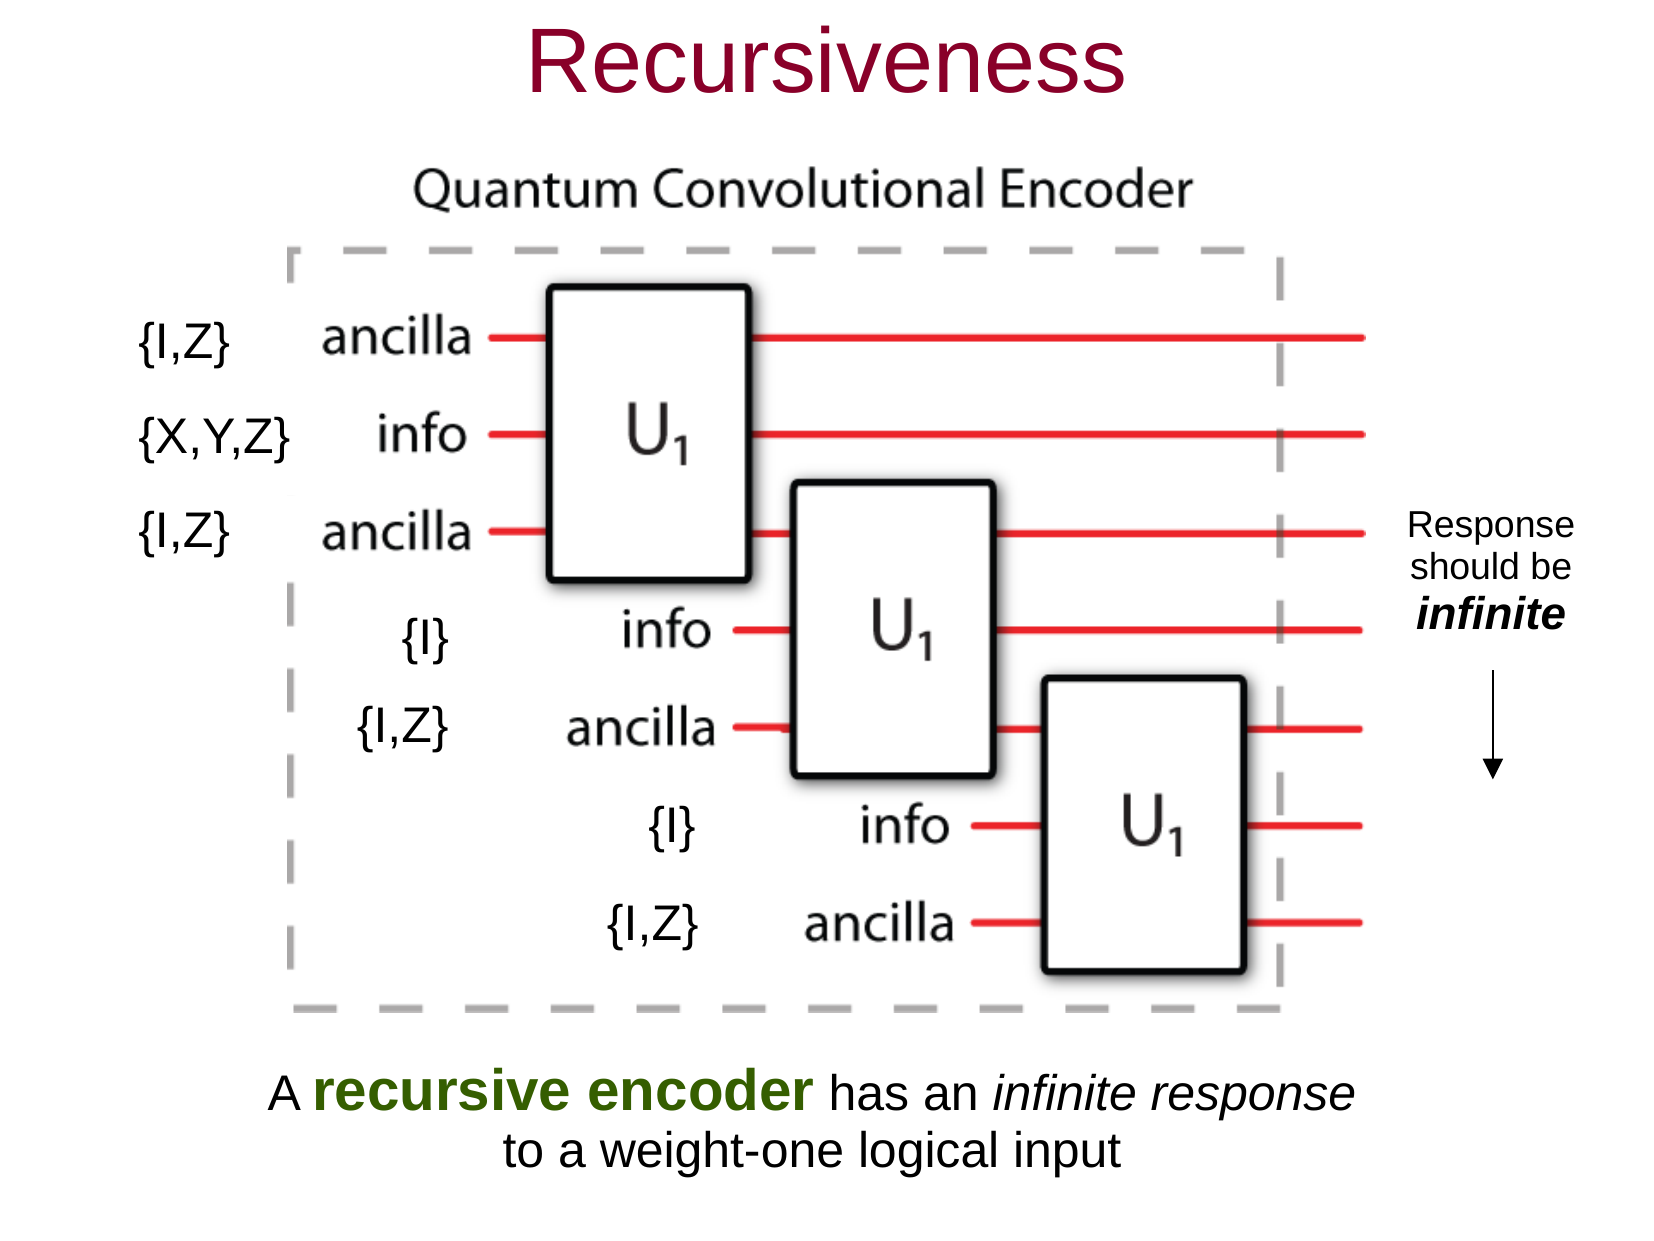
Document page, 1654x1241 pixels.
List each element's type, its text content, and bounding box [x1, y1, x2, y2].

title Recursiveness [0, 0, 1654, 119]
text_box {I} [633, 789, 711, 861]
text_box {I,Z} [123, 495, 316, 566]
text_box A recursive encoder has an infinite response to a weight-one logical input [252, 1050, 1372, 1186]
picture [287, 160, 1366, 1013]
text_box {I,Z} [123, 306, 316, 377]
text_box {I,Z} [592, 888, 785, 959]
text_box {I,Z} [342, 690, 535, 761]
text_box {I} [386, 602, 464, 673]
text_box Response should be infinite [1392, 496, 1591, 647]
text_box {X,Y,Z} [123, 400, 316, 472]
